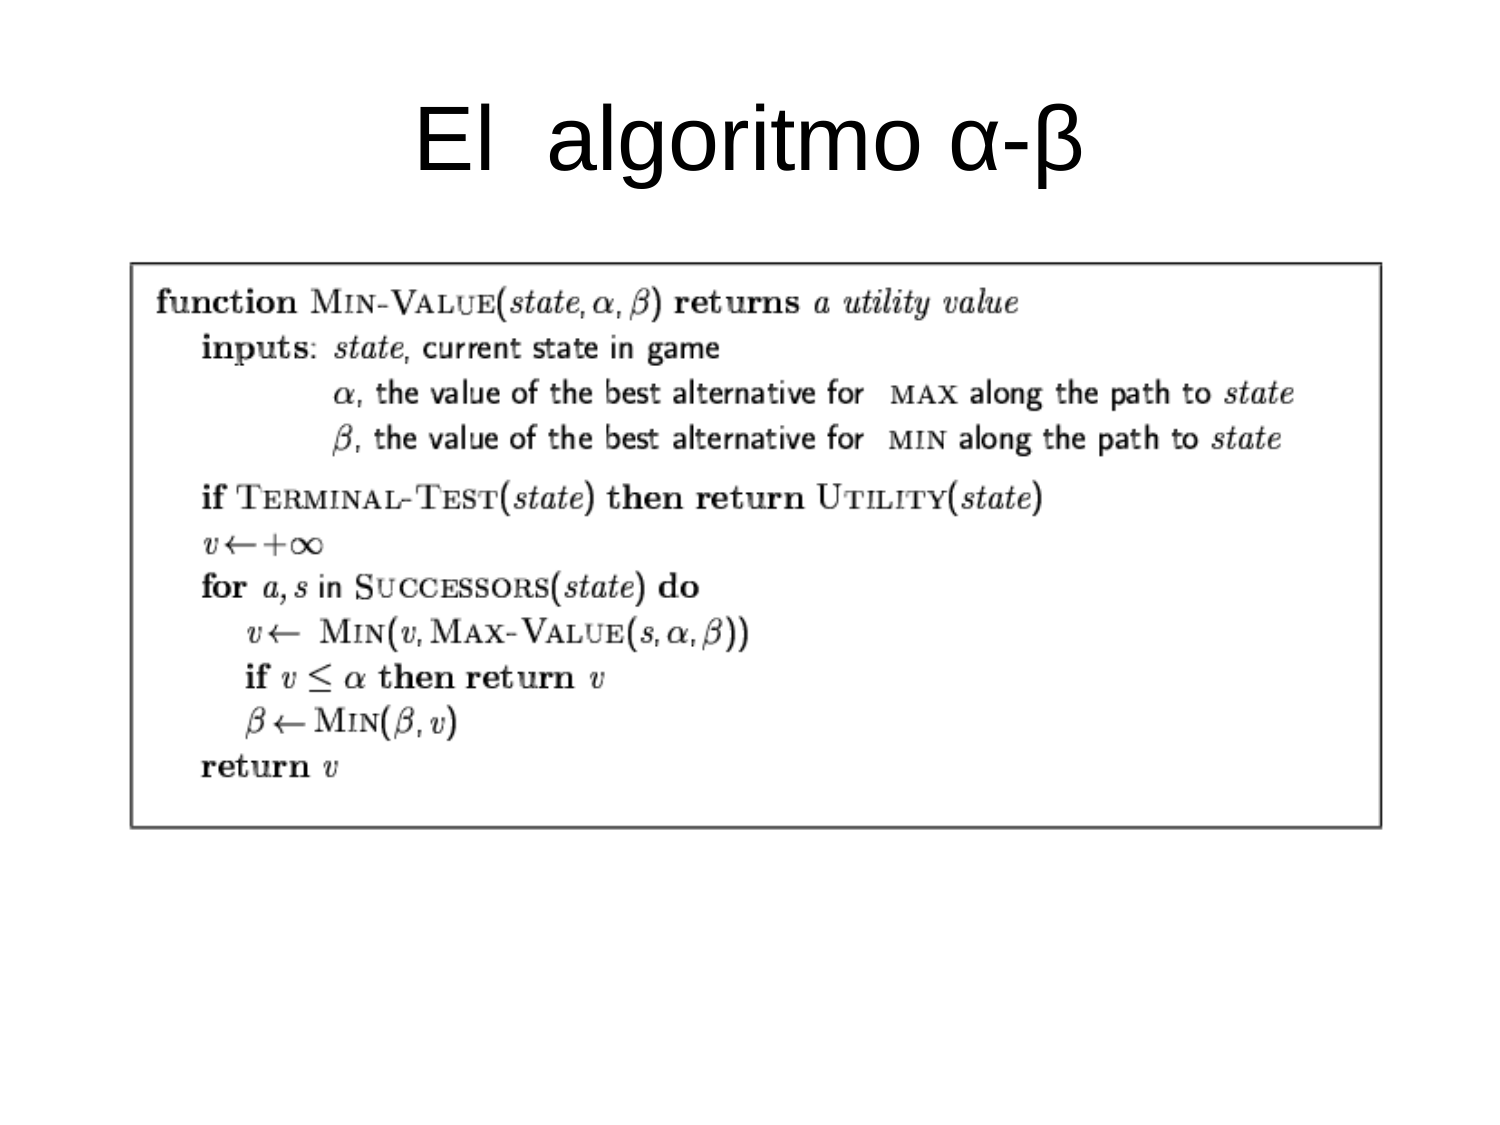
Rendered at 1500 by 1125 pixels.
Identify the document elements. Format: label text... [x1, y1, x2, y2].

title El algoritmo α-β [75, 45, 1426, 233]
picture [112, 249, 1388, 830]
